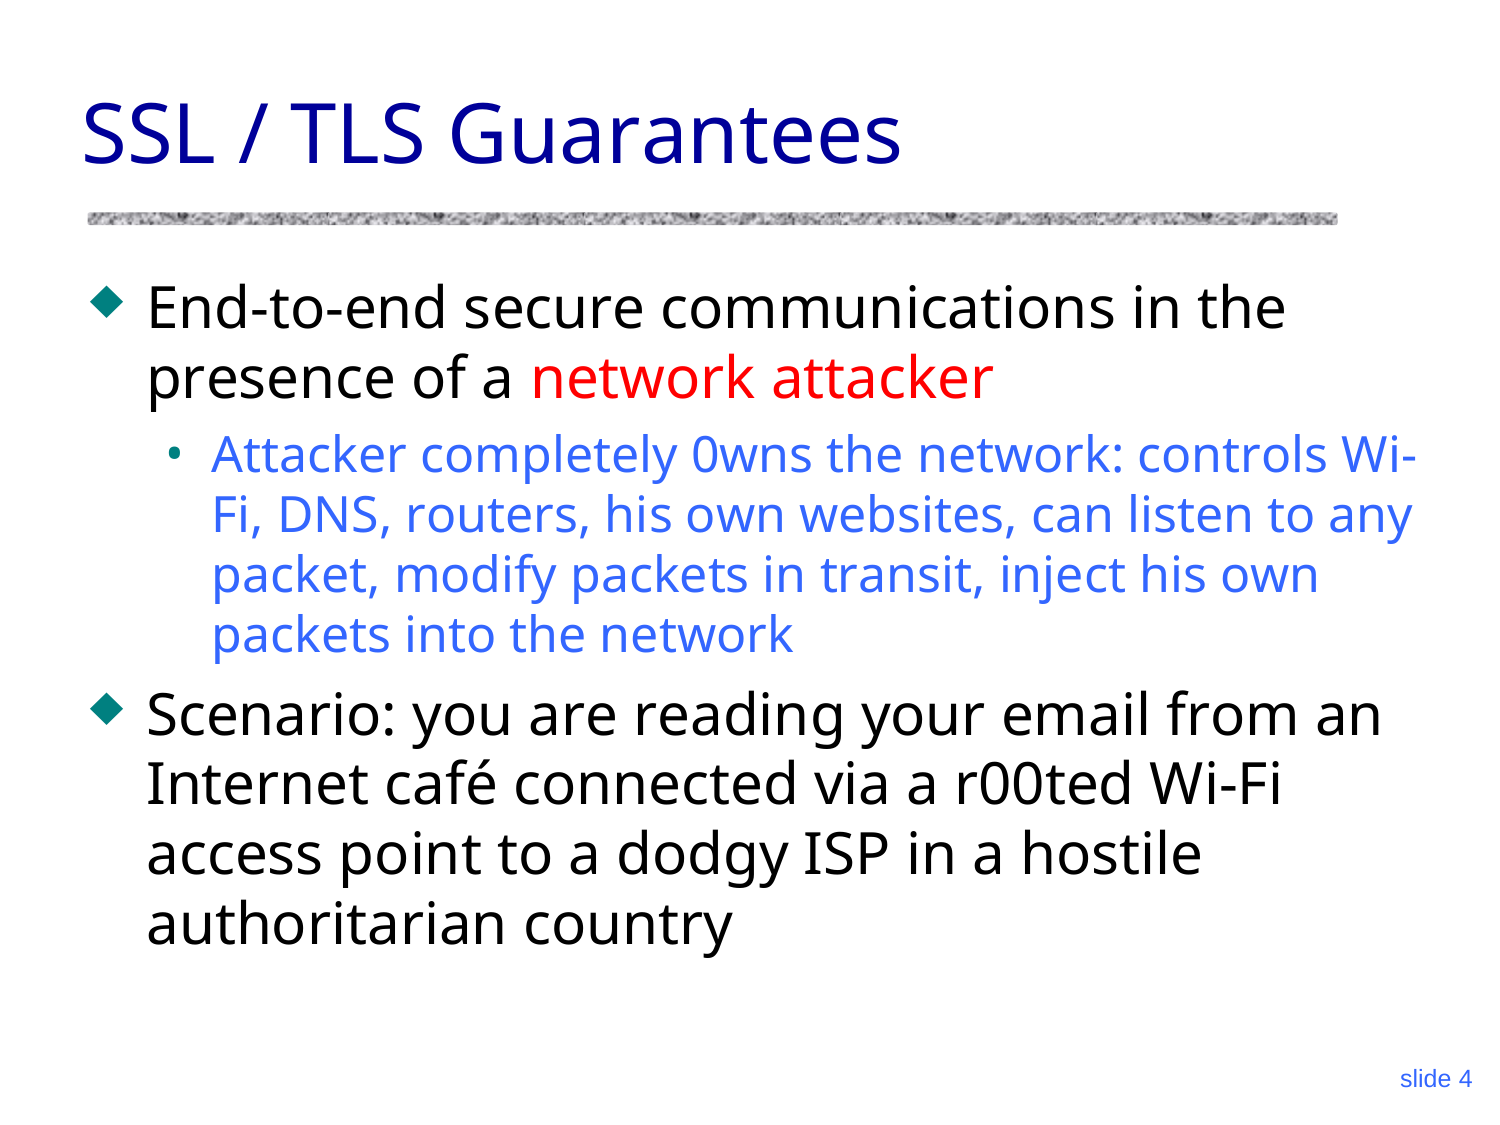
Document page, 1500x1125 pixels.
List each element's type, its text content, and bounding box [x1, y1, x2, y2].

list End-to-end secure communications in the presence of a network attacker Attacker completely 0wns the network: controls Wi-Fi, DNS, routers, his own websites, can listen to any packet, modify packets in transit, inject his own packets into the network Scenario: you are reading your email from an Internet café connected via a r00ted Wi-Fi access point to a dodgy ISP in a hostile authoritarian country [74, 262, 1450, 1101]
title SSL / TLS Guarantees [66, 37, 1342, 188]
text_box slide <number> [1450, 1025, 1488, 1101]
picture [87, 212, 1338, 226]
